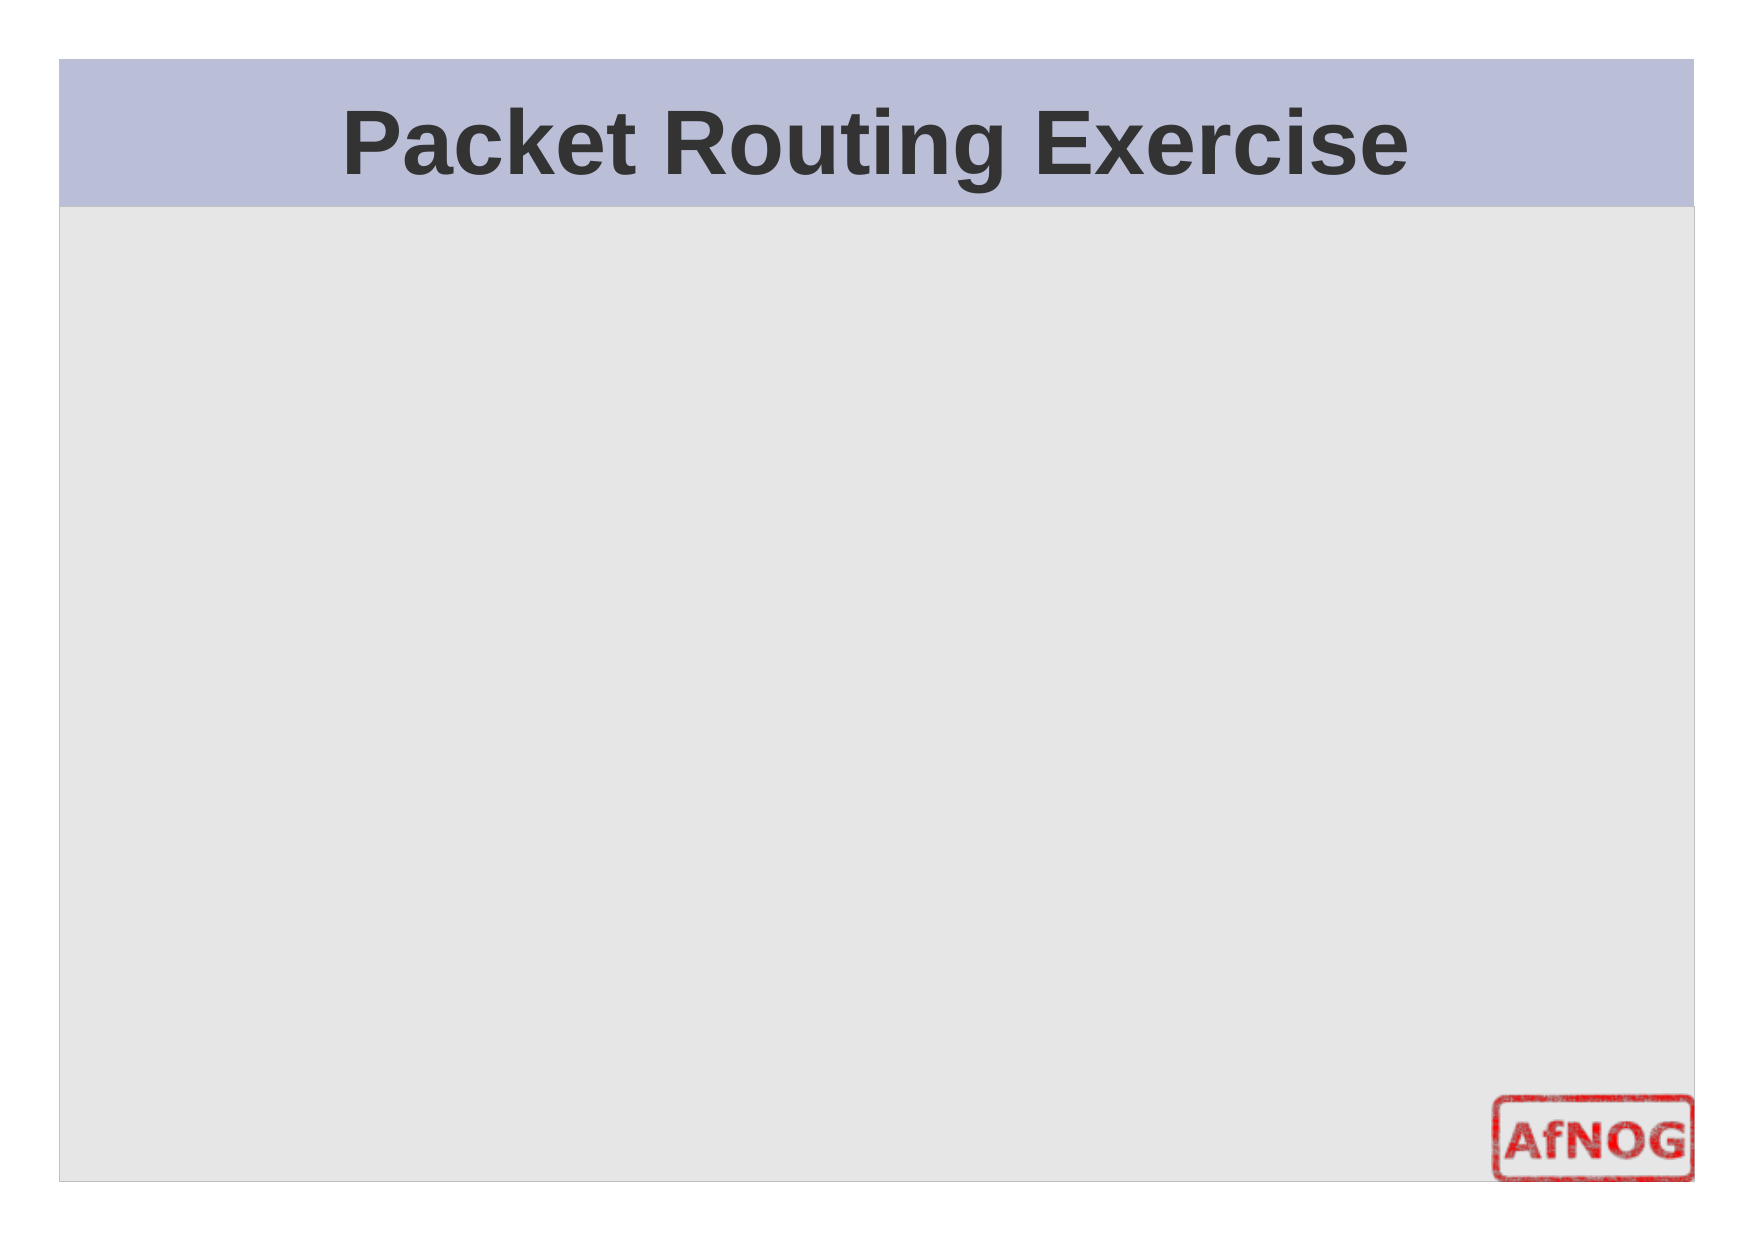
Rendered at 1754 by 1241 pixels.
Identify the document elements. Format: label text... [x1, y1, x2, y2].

title Packet Routing Exercise [59, 48, 1695, 237]
picture [1490, 1092, 1695, 1182]
